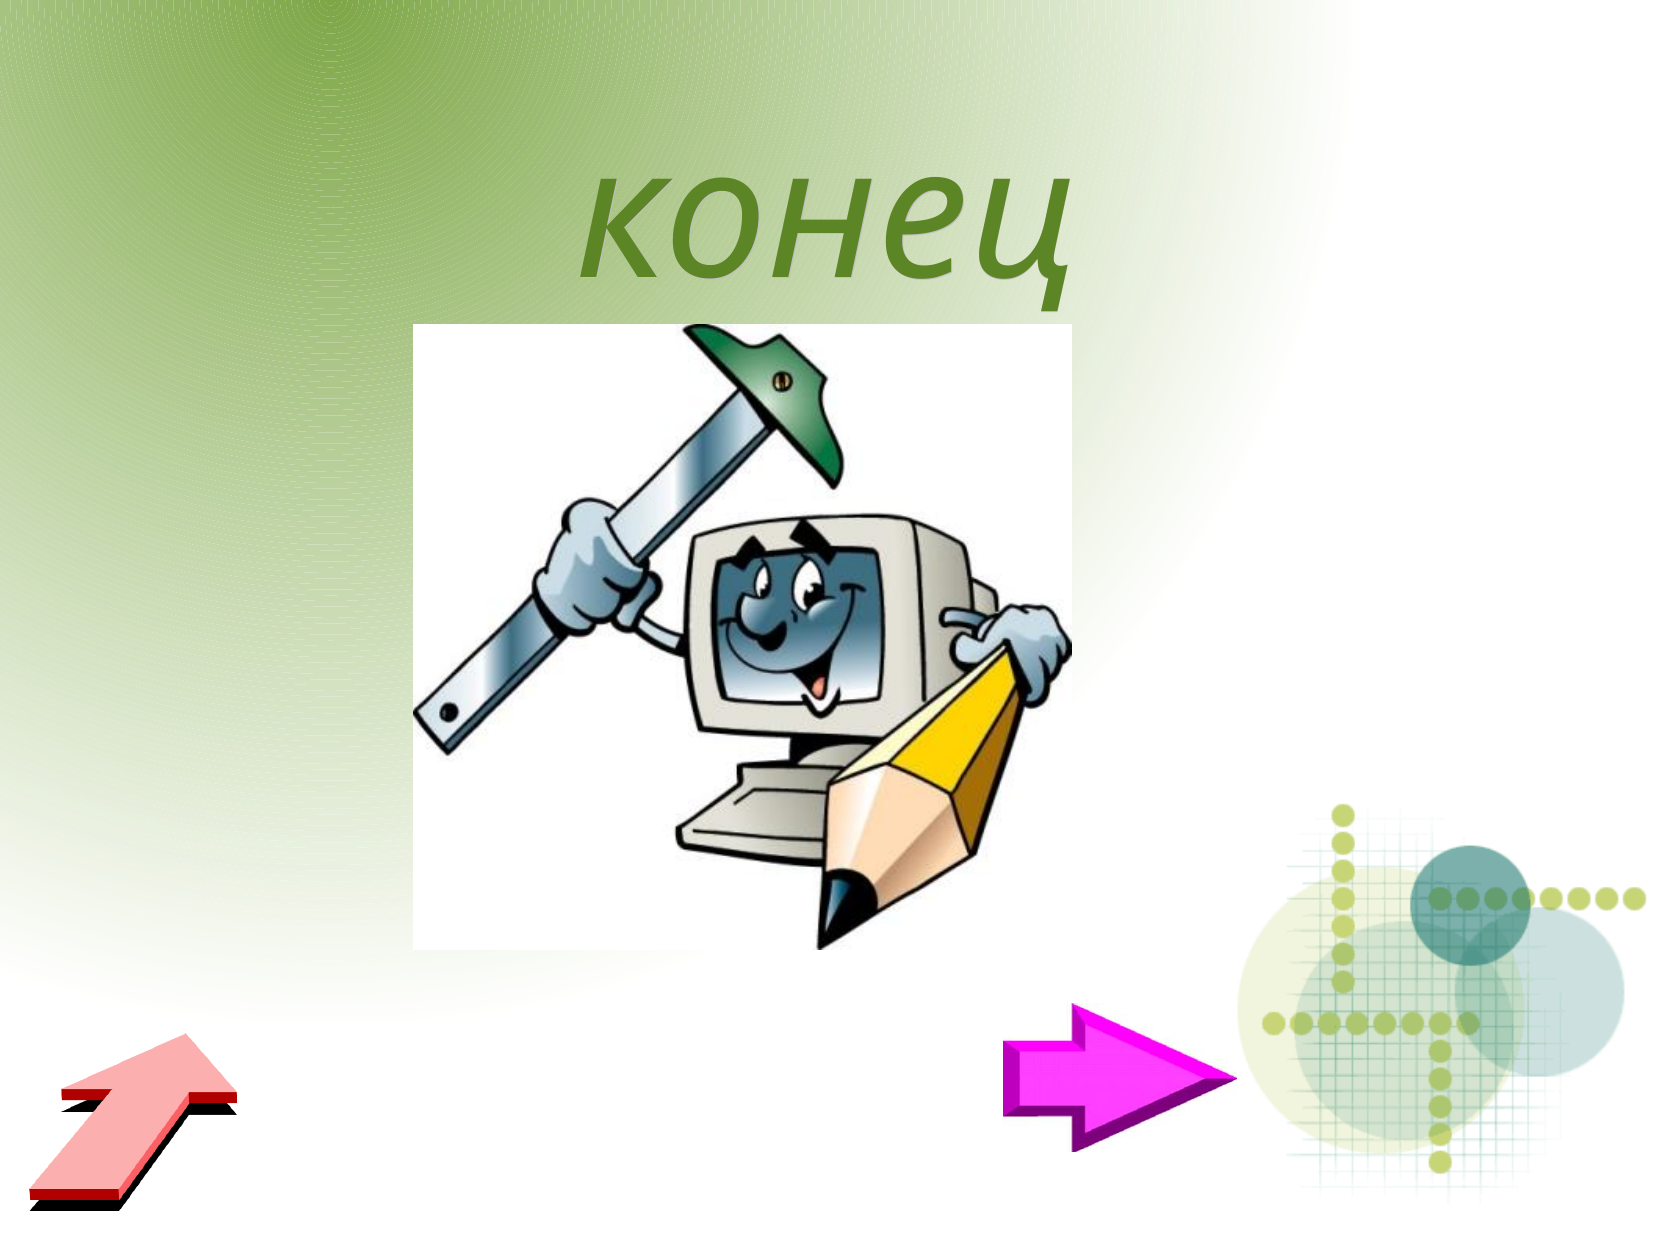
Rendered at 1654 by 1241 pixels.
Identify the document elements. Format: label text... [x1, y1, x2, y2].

picture [29, 1033, 237, 1211]
picture [413, 324, 1072, 950]
title конец [121, 95, 1534, 318]
picture [1003, 792, 1654, 1211]
